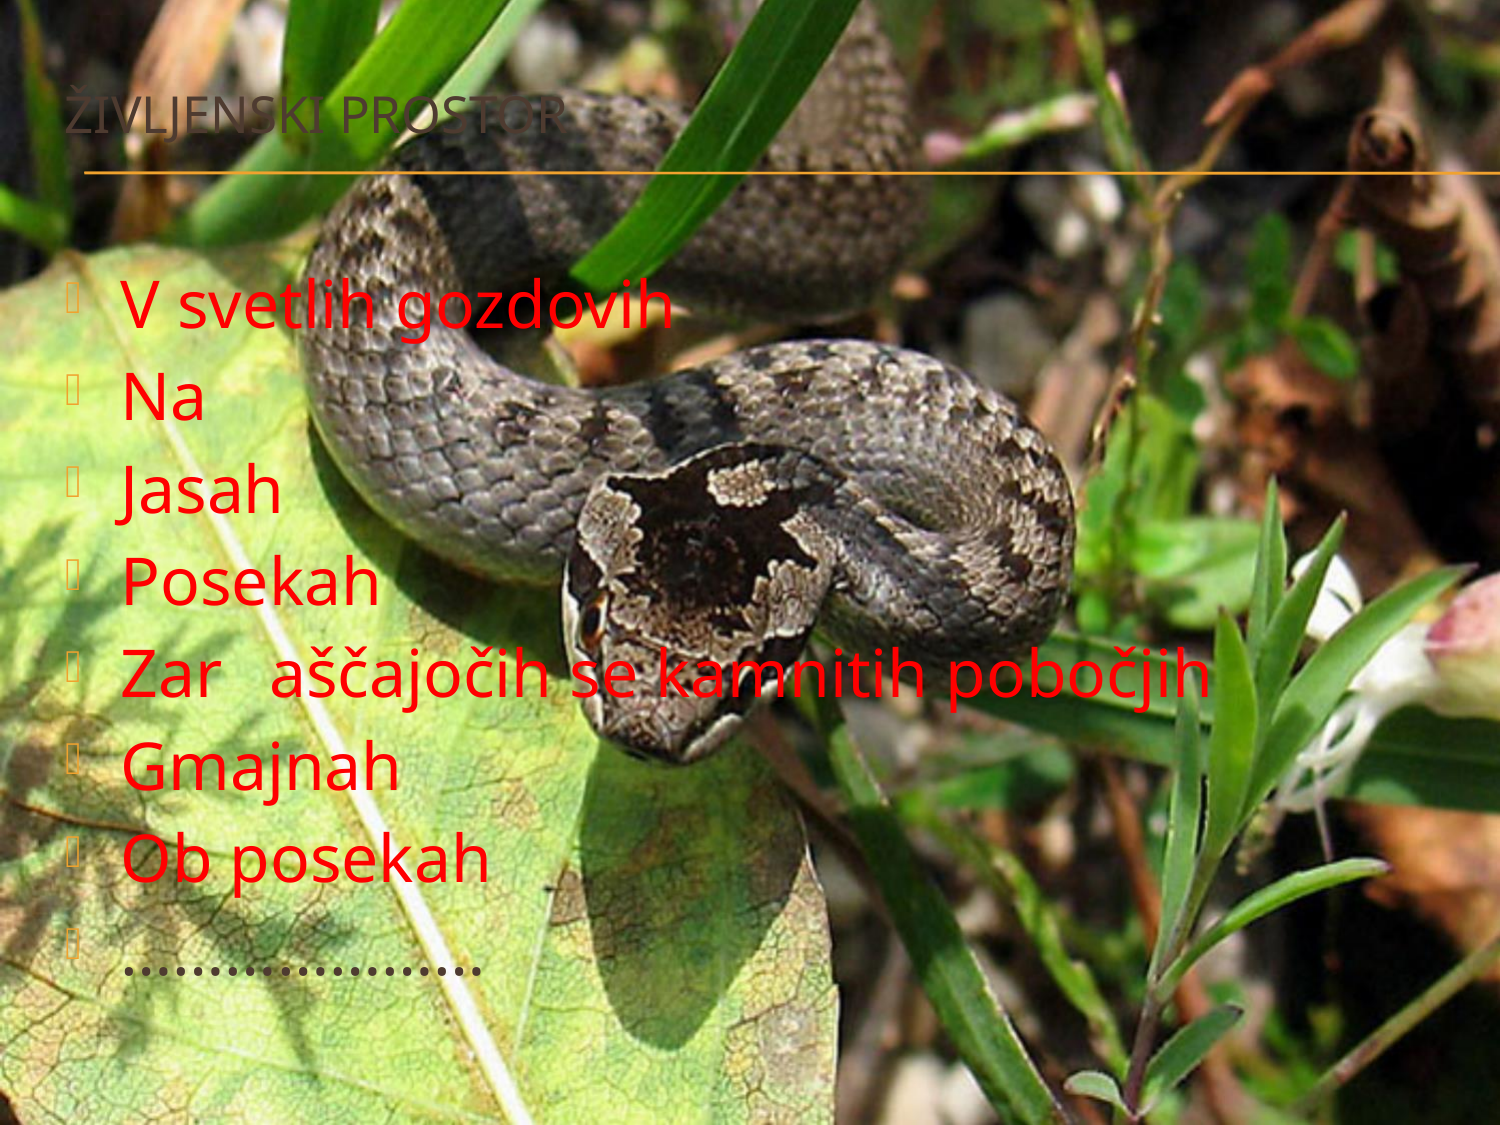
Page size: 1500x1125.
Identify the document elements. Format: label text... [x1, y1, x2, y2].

picture [0, 0, 1500, 1125]
list V svetlih gozdovih Na Jasah Posekah Zar aščajočih se kamnitih pobočjih Gmajnah Ob posekah ………………… [50, 254, 1475, 998]
title Življenski prostor [50, 75, 1475, 213]
